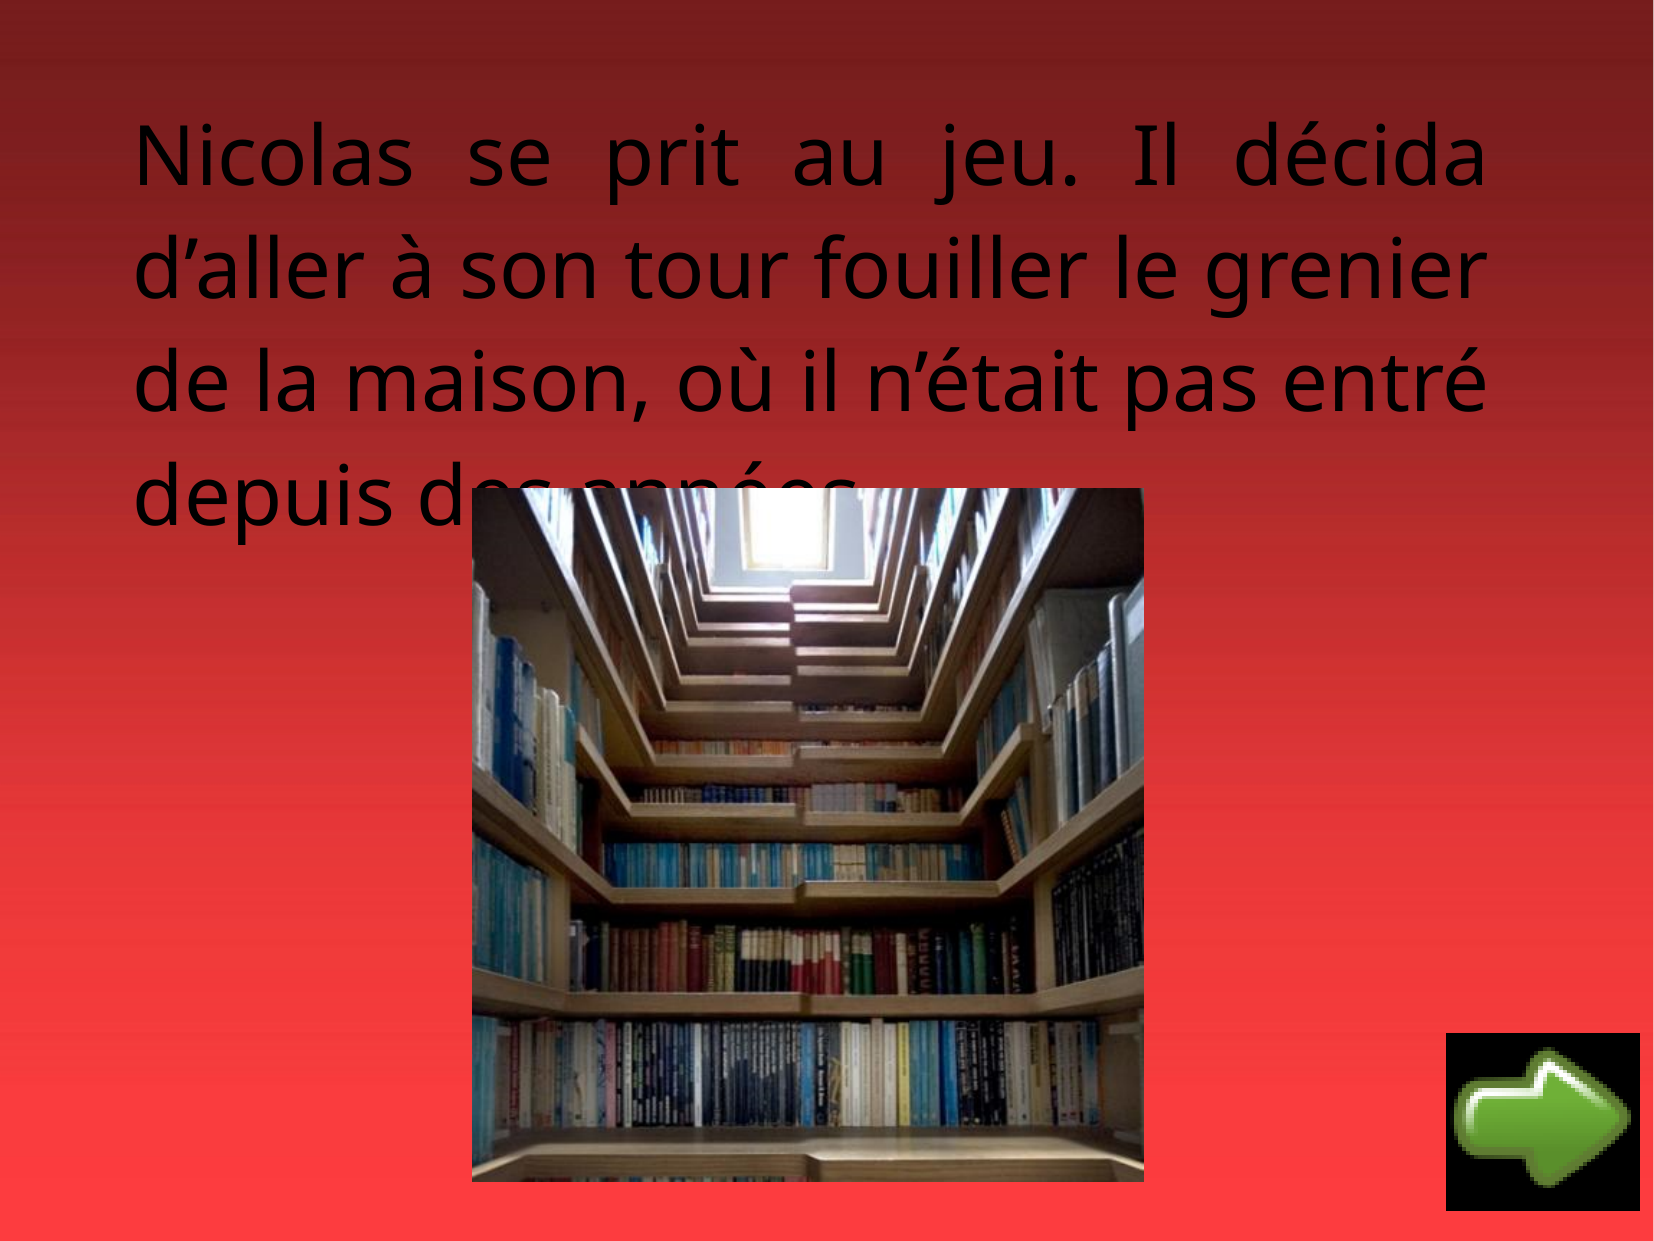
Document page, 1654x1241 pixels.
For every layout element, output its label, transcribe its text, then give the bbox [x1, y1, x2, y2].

text_box Nicolas se prit au jeu. Il décida d’aller à son tour fouiller le grenier de la maison, où il n’était pas entré depuis des années … [118, 88, 1506, 945]
picture [0, 0, 1654, 1241]
